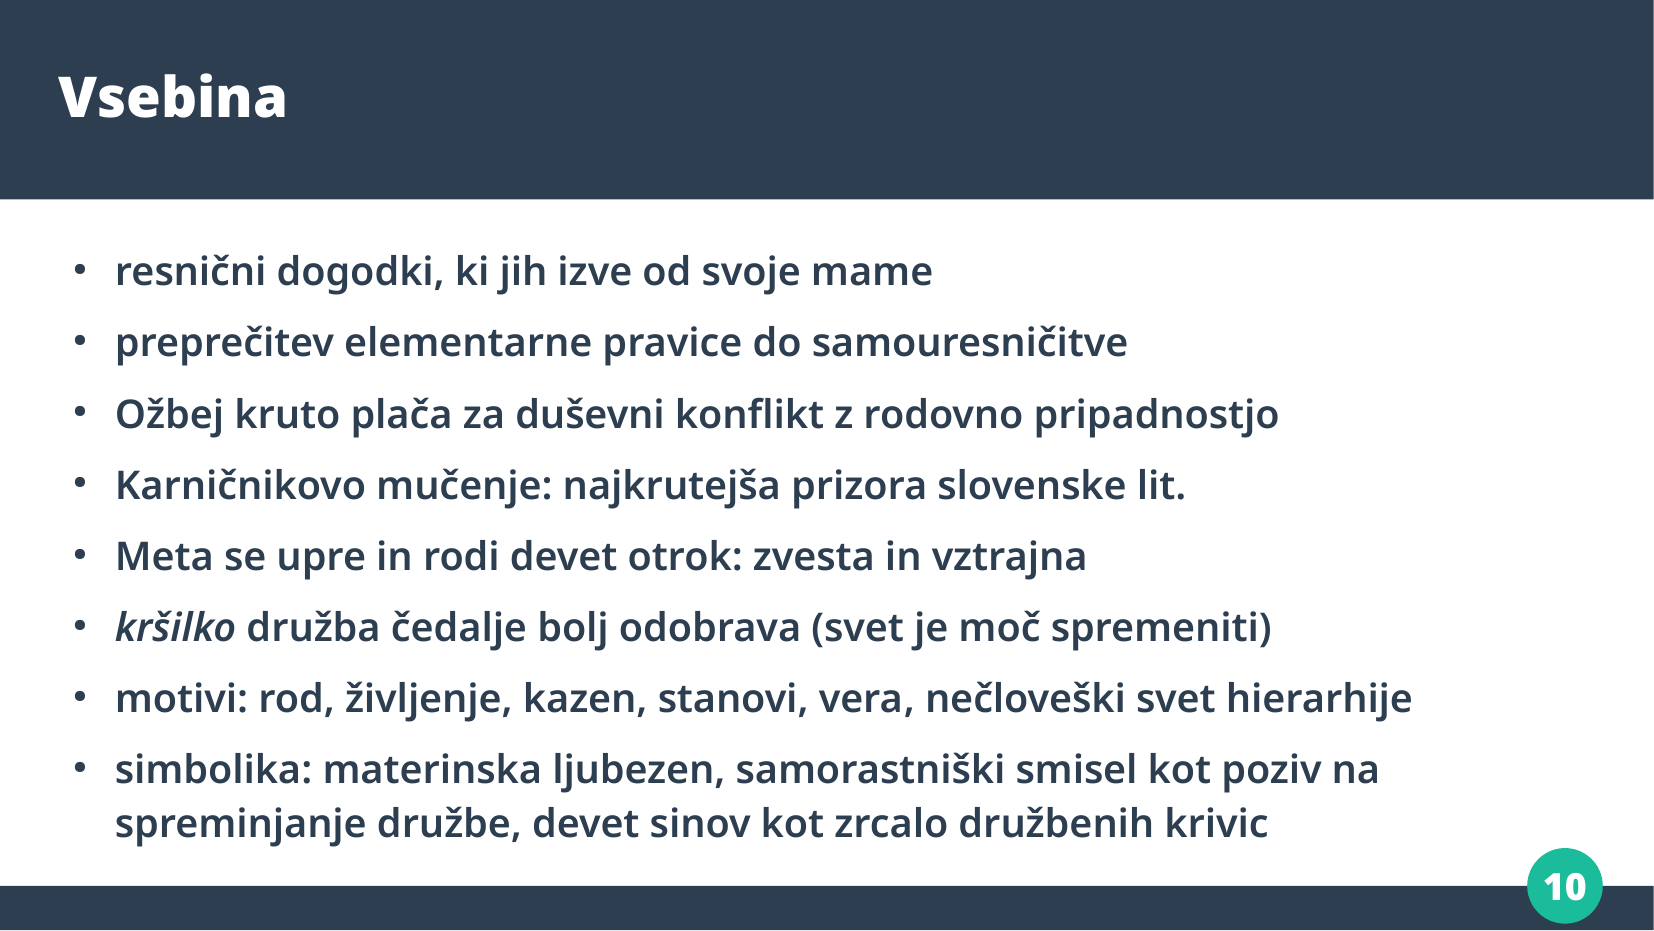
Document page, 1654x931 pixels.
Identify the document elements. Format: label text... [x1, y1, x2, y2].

title Vsebina [59, 37, 1595, 155]
list resnični dogodki, ki jih izve od svoje mame preprečitev elementarne pravice do samouresničitve Ožbej kruto plača za duševni konflikt z rodovno pripadnostjo Karničnikovo mučenje: najkrutejša prizora slovenske lit. Meta se upre in rodi devet otrok: zvesta in vztrajna kršilko družba čedalje bolj odobrava (svet je moč spremeniti) motivi: rod, življenje, kazen, stanovi, vera, nečloveški svet hierarhije simbolika: materinska ljubezen, samorastniški smisel kot poziv na spreminjanje družbe, devet sinov kot zrcalo družbenih krivic [59, 243, 1595, 864]
